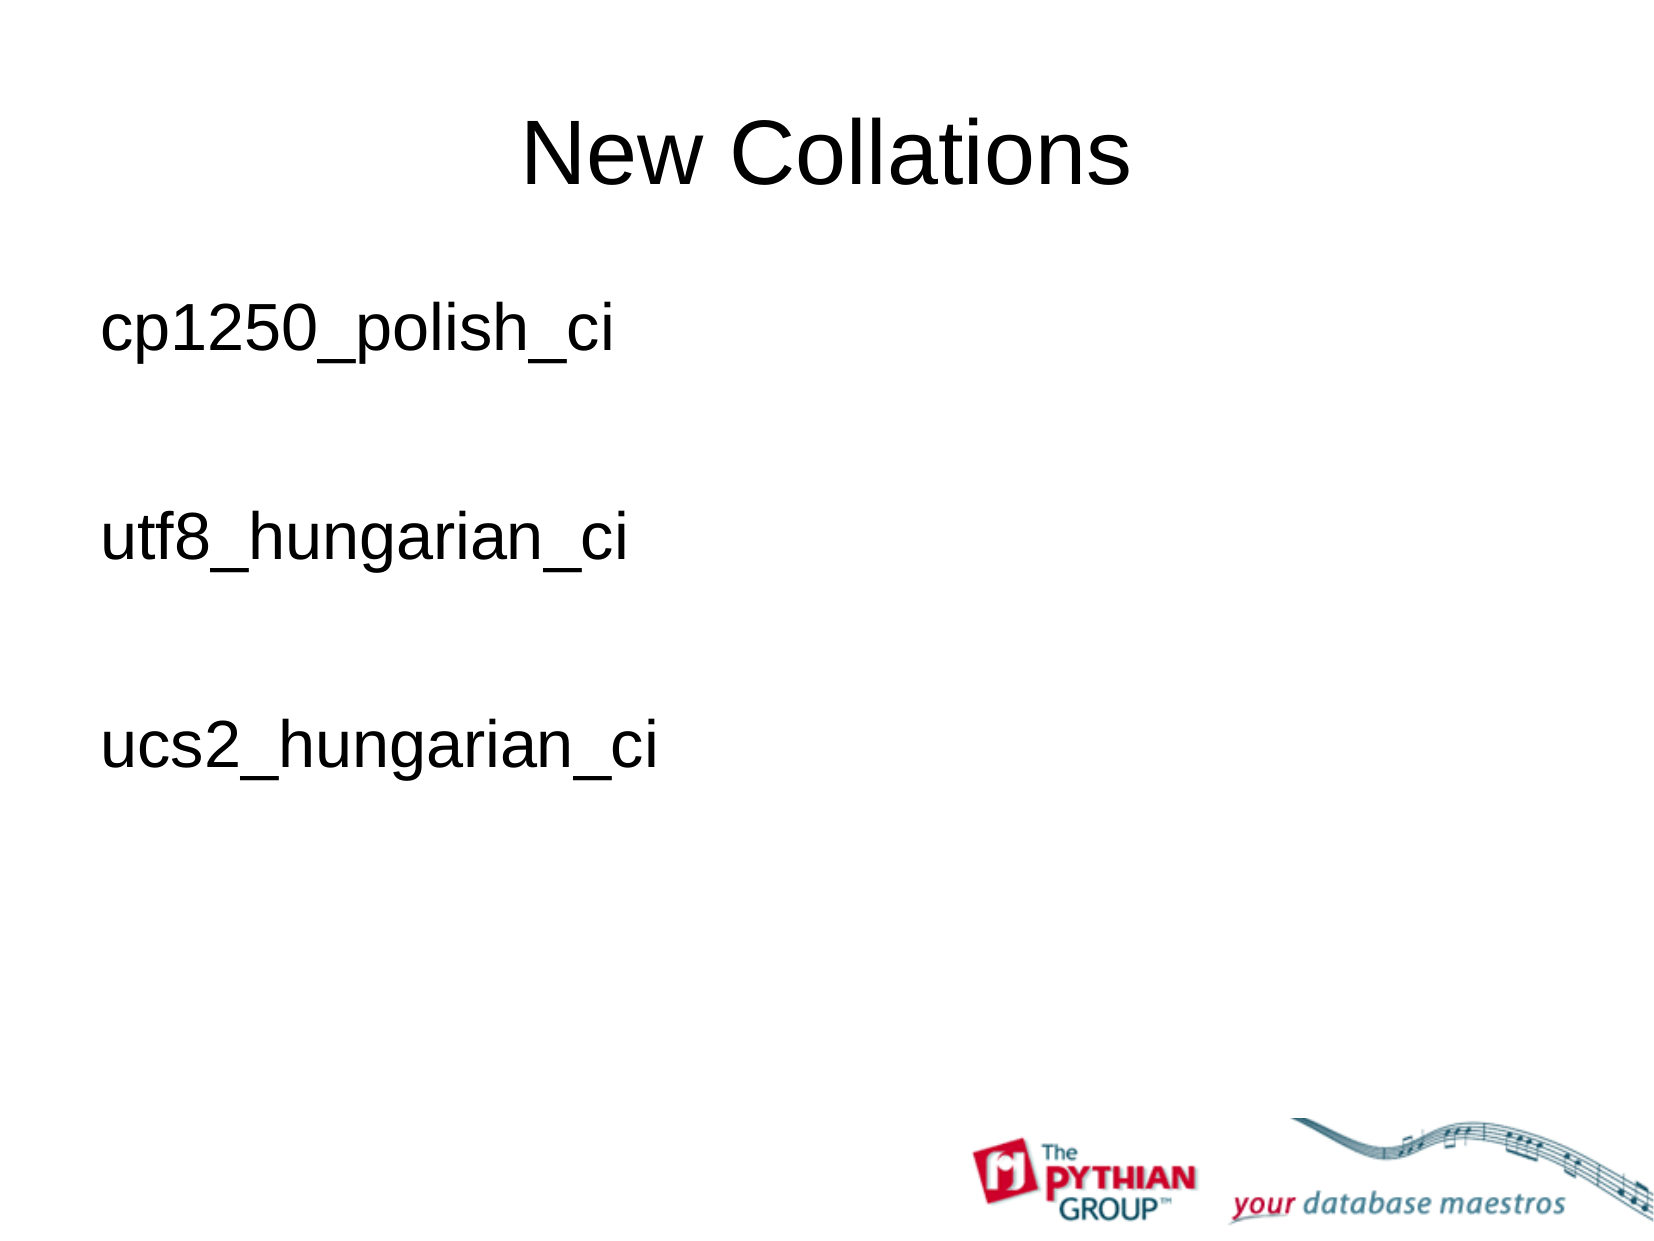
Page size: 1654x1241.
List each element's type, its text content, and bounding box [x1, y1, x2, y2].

picture [955, 1118, 1654, 1241]
list cp1250_polish_ci utf8_hungarian_ci ucs2_hungarian_ci [82, 290, 1571, 1094]
title New Collations [82, 56, 1571, 250]
